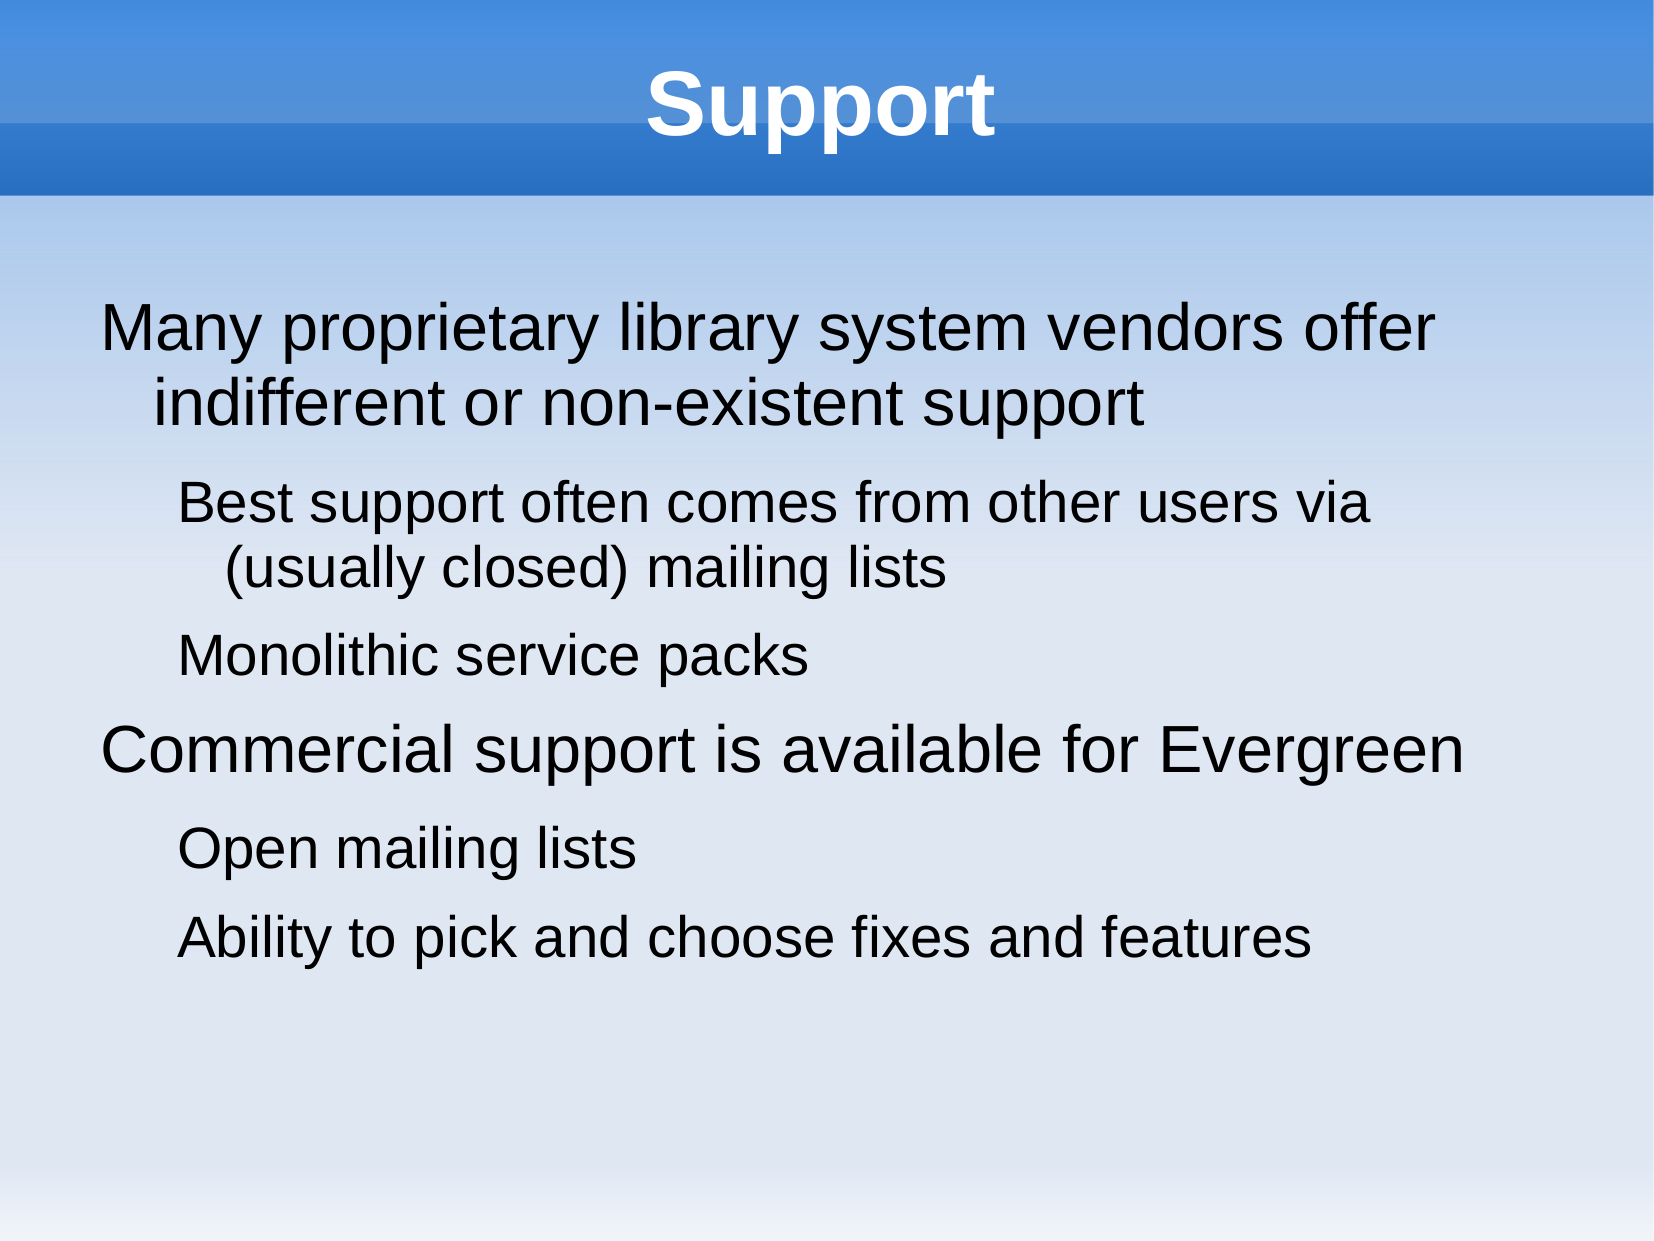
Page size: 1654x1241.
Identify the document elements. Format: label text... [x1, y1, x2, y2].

title Support [76, 0, 1565, 208]
list Many proprietary library system vendors offer indifferent or non-existent support Best support often comes from other users via (usually closed) mailing lists Monolithic service packs Commercial support is available for Evergreen Open mailing lists Ability to pick and choose fixes and features [82, 290, 1571, 1094]
picture [0, 0, 1654, 1241]
